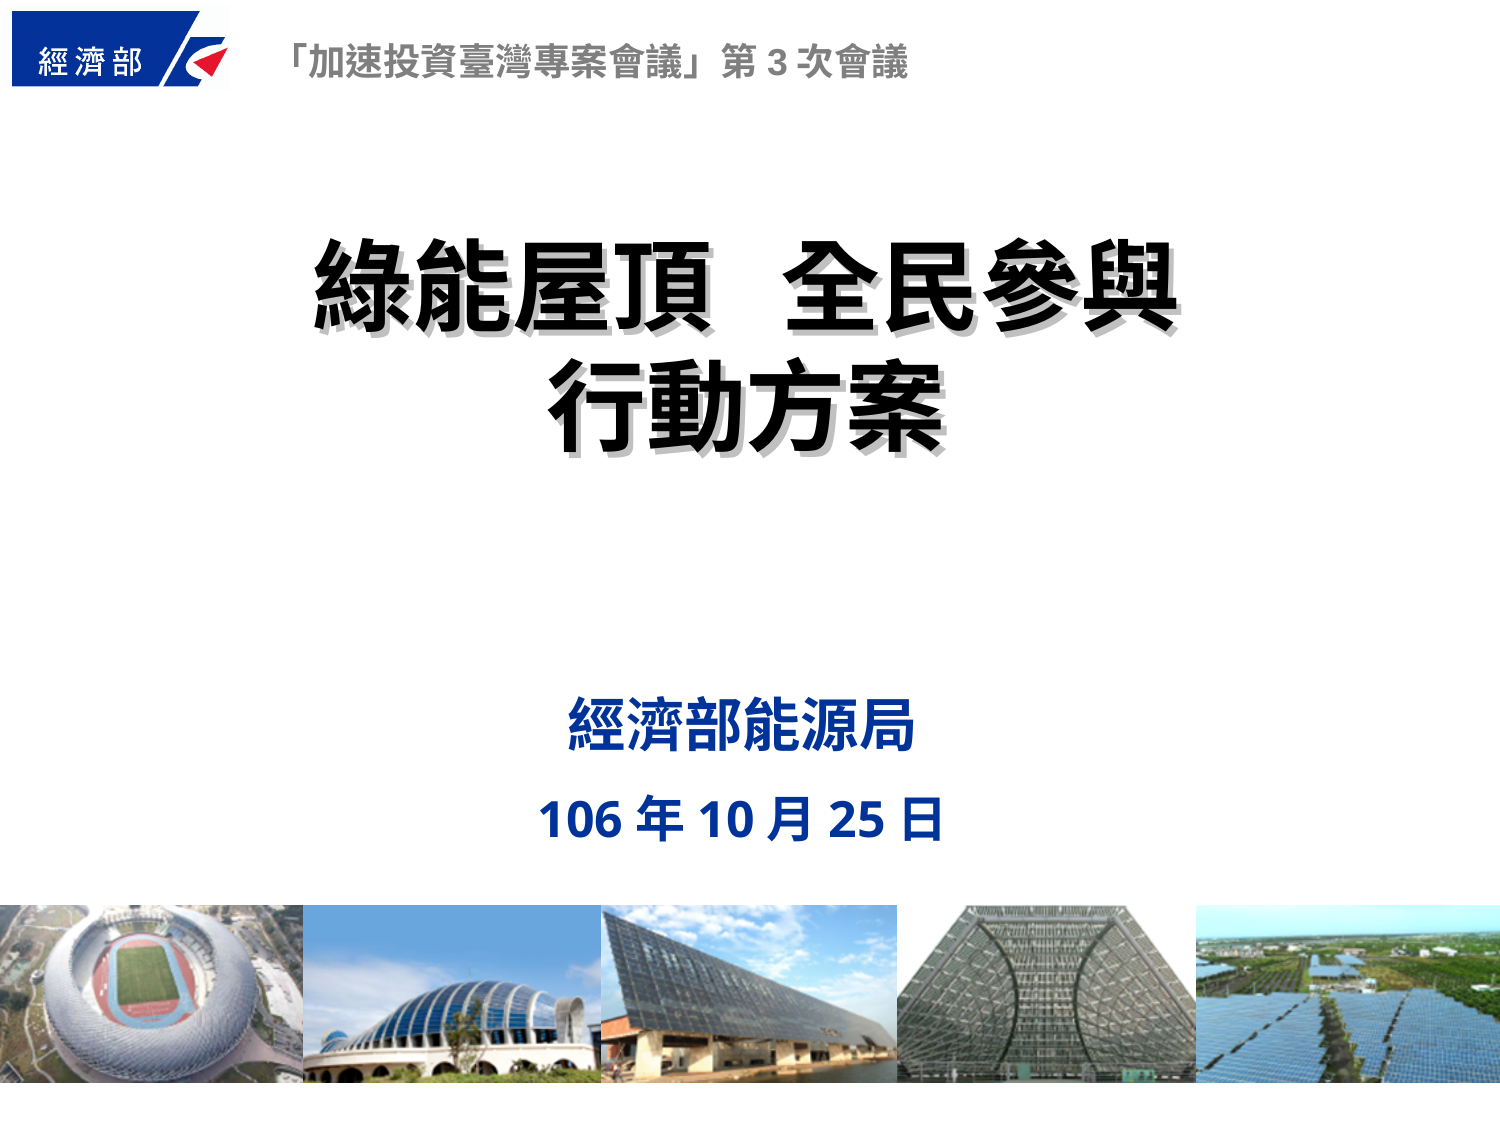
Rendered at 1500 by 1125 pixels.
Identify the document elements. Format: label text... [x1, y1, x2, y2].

text_box 經濟部能源局 106年10月25日 [277, 680, 1208, 855]
text_box 「加速投資臺灣專案會議」第3次會議 [256, 30, 1230, 91]
picture [0, 905, 1500, 1083]
title 綠能屋頂 全民參與 行動方案 [68, 160, 1424, 527]
